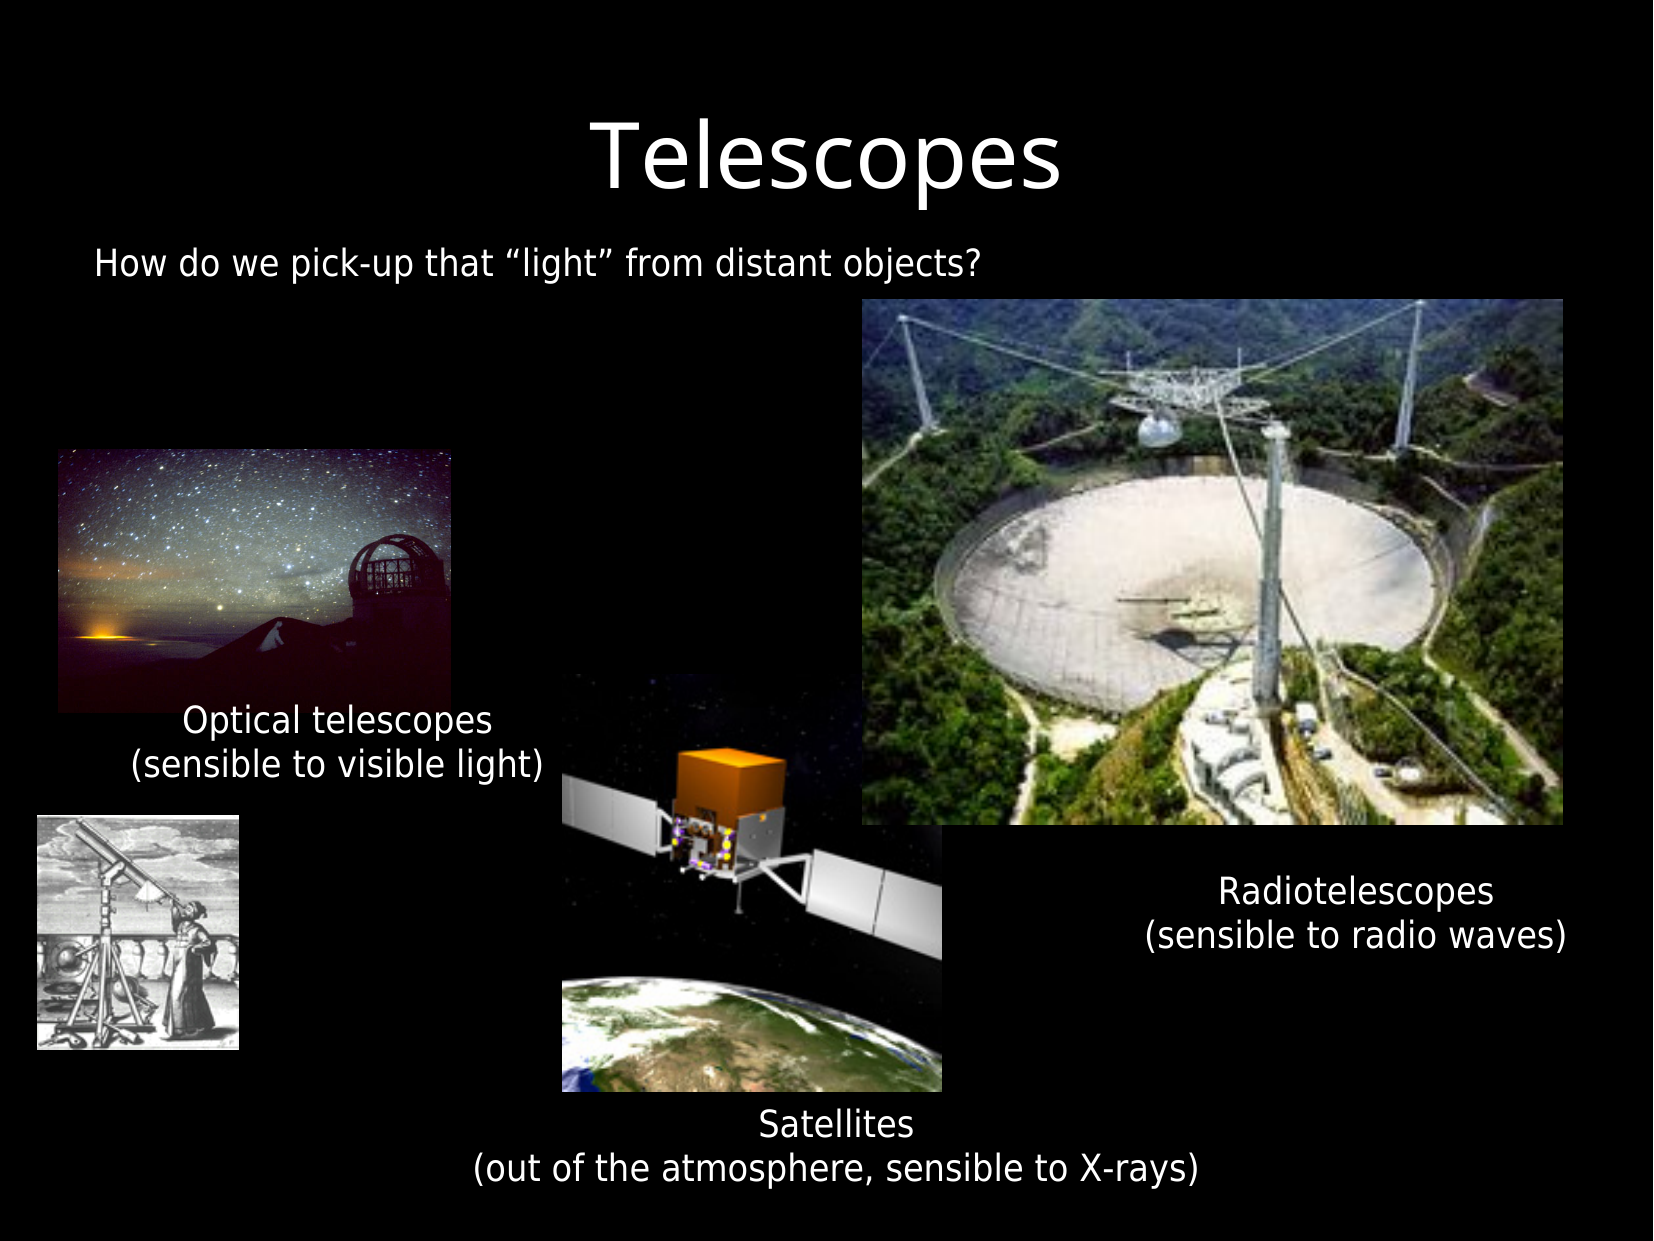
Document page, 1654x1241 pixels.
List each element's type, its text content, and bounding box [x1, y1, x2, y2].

text_box Satellites (out of the atmosphere, sensible to X-rays) [413, 1095, 1260, 1198]
text_box How do we pick-up that “light” from distant objects? [79, 233, 1355, 293]
title Telescopes [82, 56, 1571, 250]
picture [562, 299, 1563, 1092]
text_box Optical telescopes (sensible to visible light) [75, 691, 601, 794]
text_box Radiotelescopes (sensible to radio waves) [1112, 862, 1600, 965]
picture [58, 449, 451, 713]
picture [37, 815, 239, 1051]
